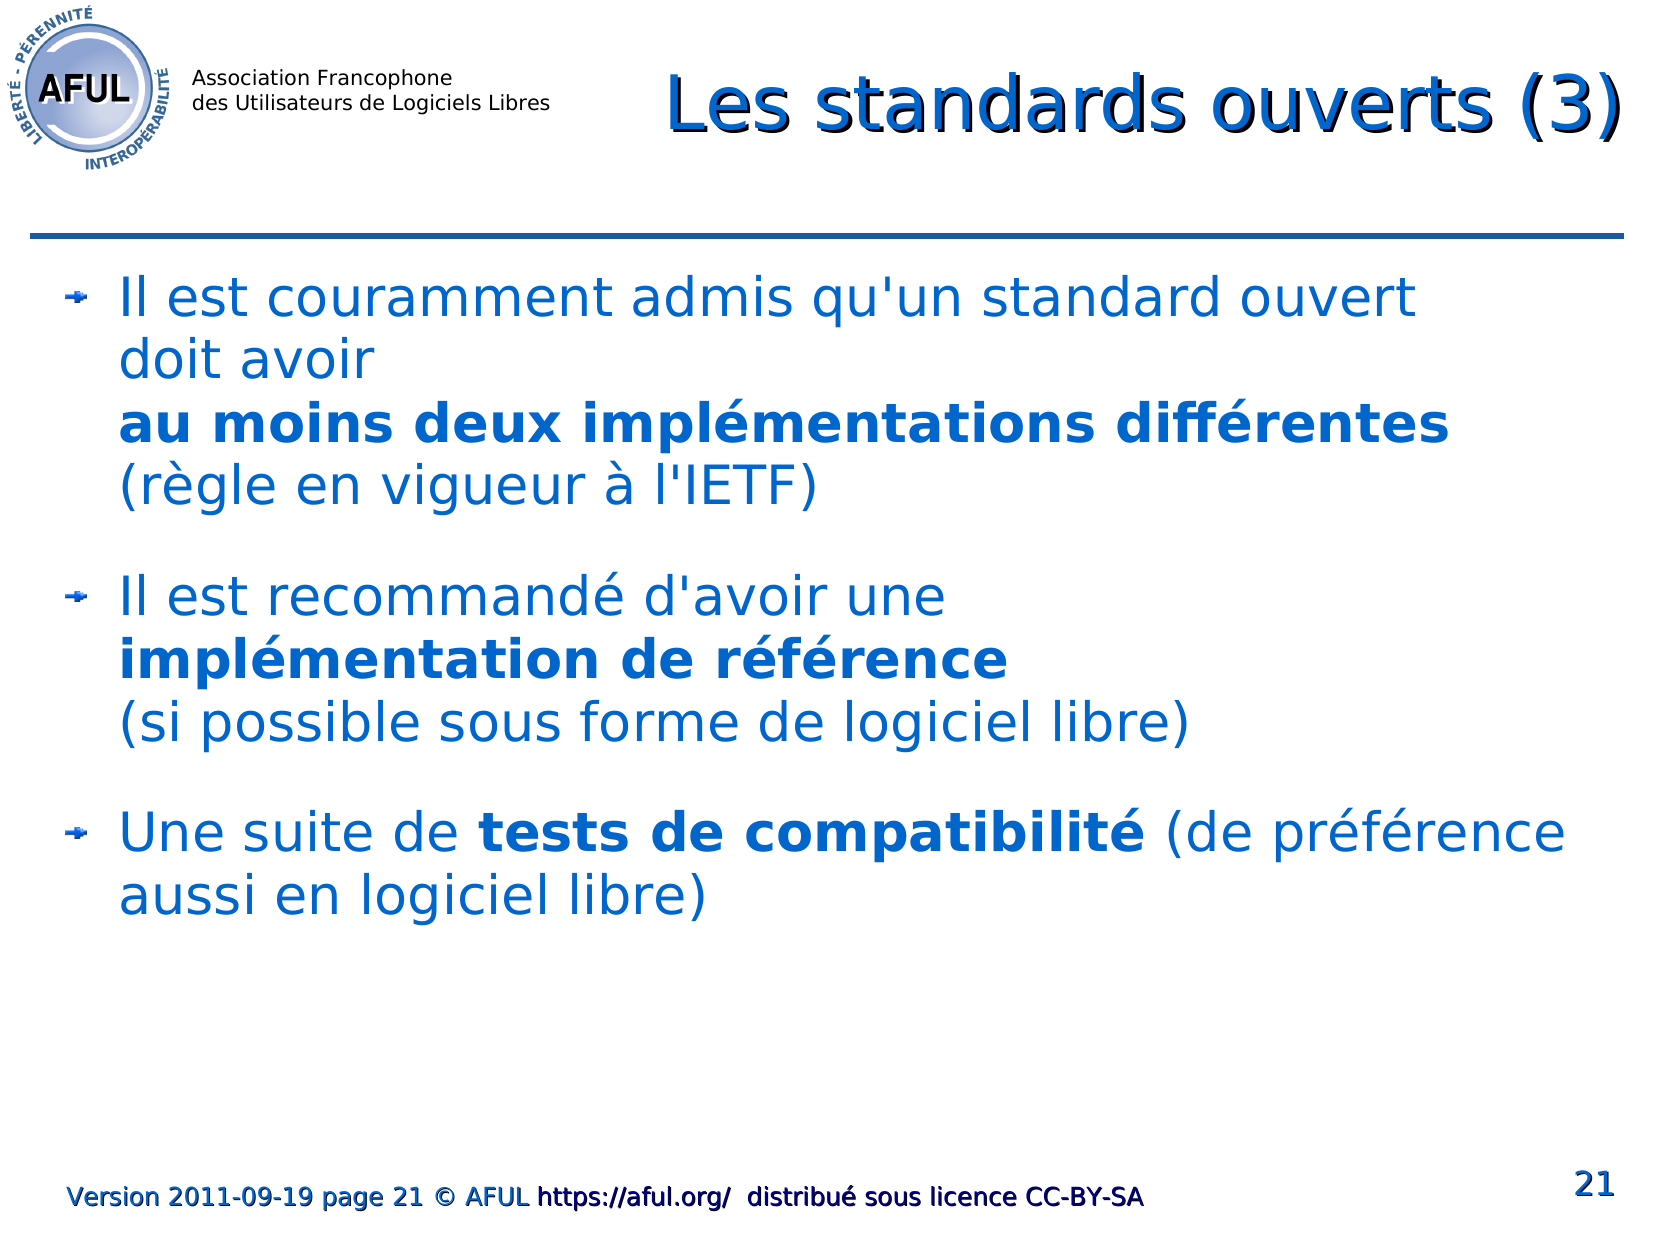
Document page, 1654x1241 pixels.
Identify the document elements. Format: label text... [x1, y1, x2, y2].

list Il est couramment admis qu'un standard ouvert doit avoir au moins deux implémentations différentes (règle en vigueur à l'IETF) Il est recommandé d'avoir une implémentation de référence (si possible sous forme de logiciel libre) Une suite de tests de compatibilité (de préférence aussi en logiciel libre) [47, 265, 1595, 1196]
picture [0, 0, 178, 178]
title Les standards ouverts (3) [501, 0, 1625, 207]
